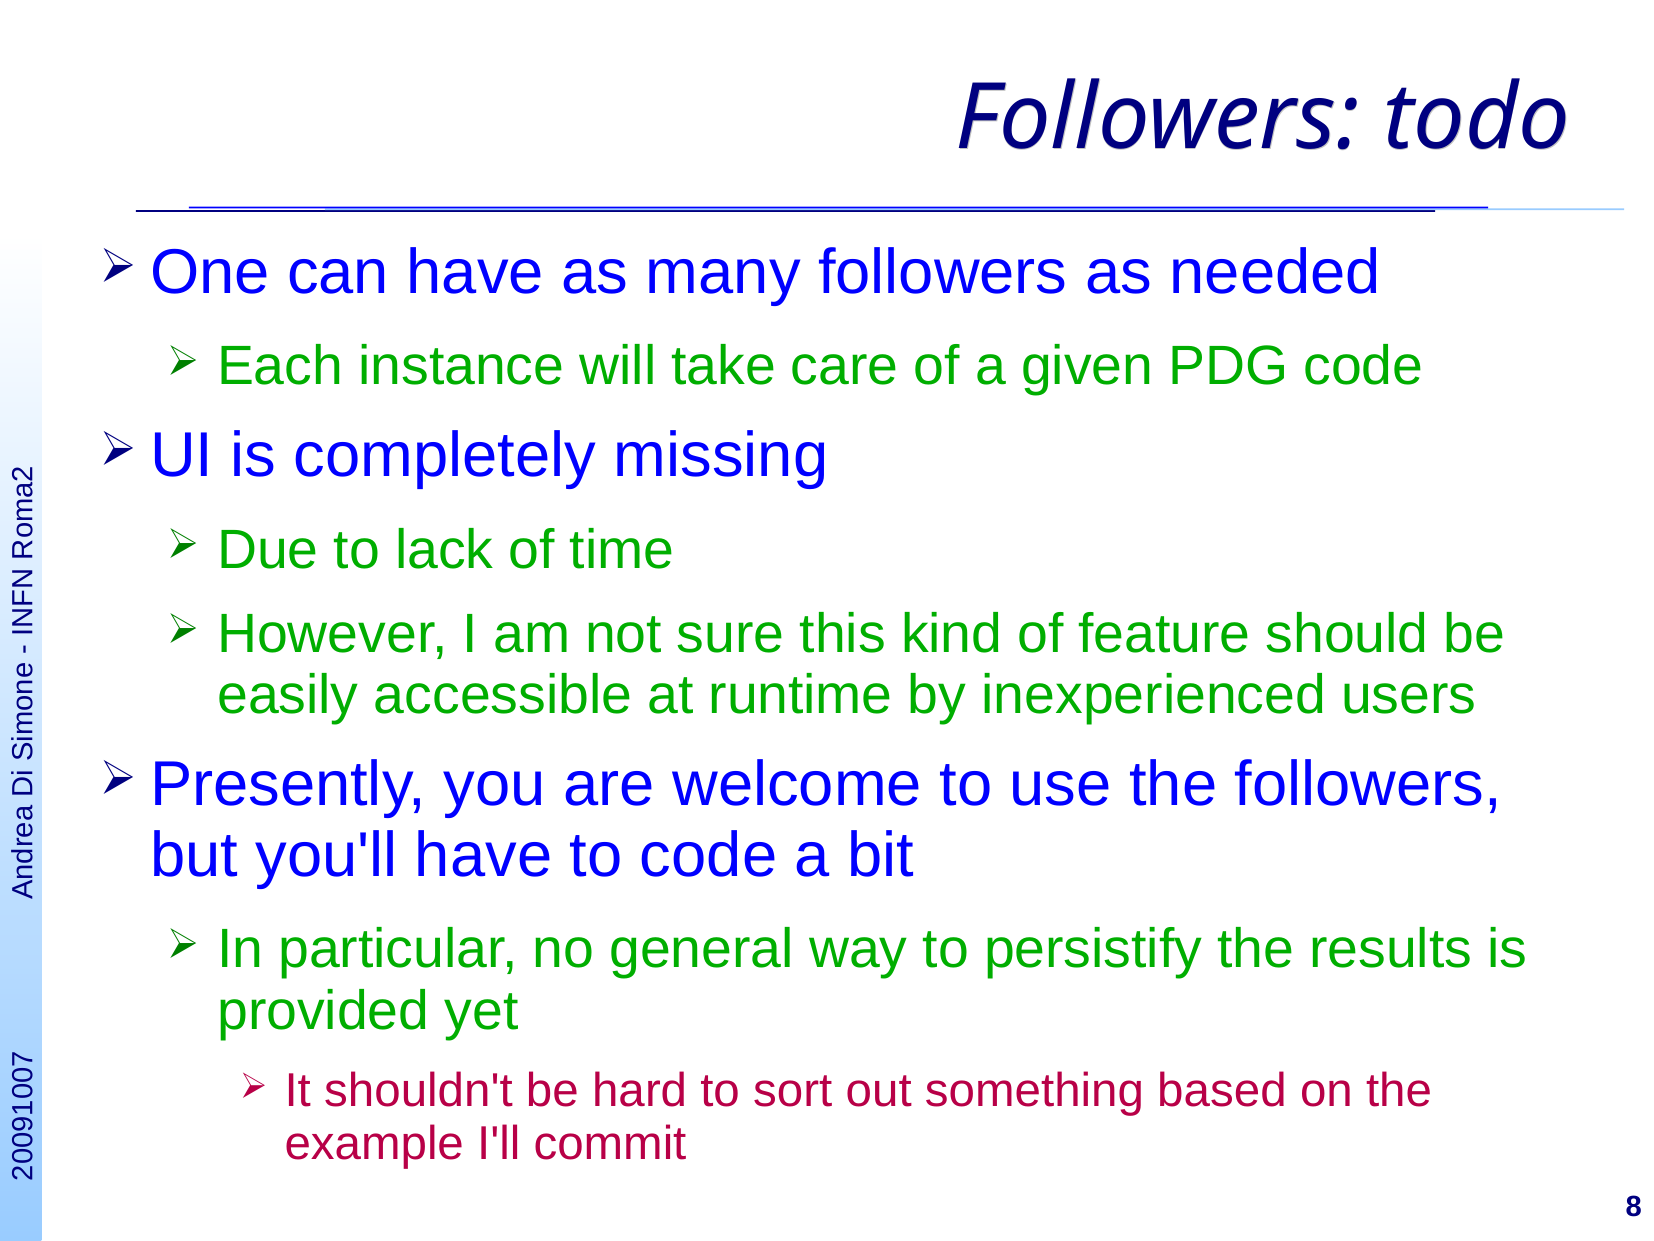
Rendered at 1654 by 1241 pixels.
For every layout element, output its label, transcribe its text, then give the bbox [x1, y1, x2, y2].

title Followers: todo [82, 56, 1571, 170]
list One can have as many followers as needed Each instance will take care of a given PDG code UI is completely missing Due to lack of time However, I am not sure this kind of feature should be easily accessible at runtime by inexperienced users Presently, you are welcome to use the followers, but you'll have to code a bit In particular, no general way to persistify the results is provided yet It shouldn't be hard to sort out something based on the example I'll commit [82, 236, 1571, 1182]
